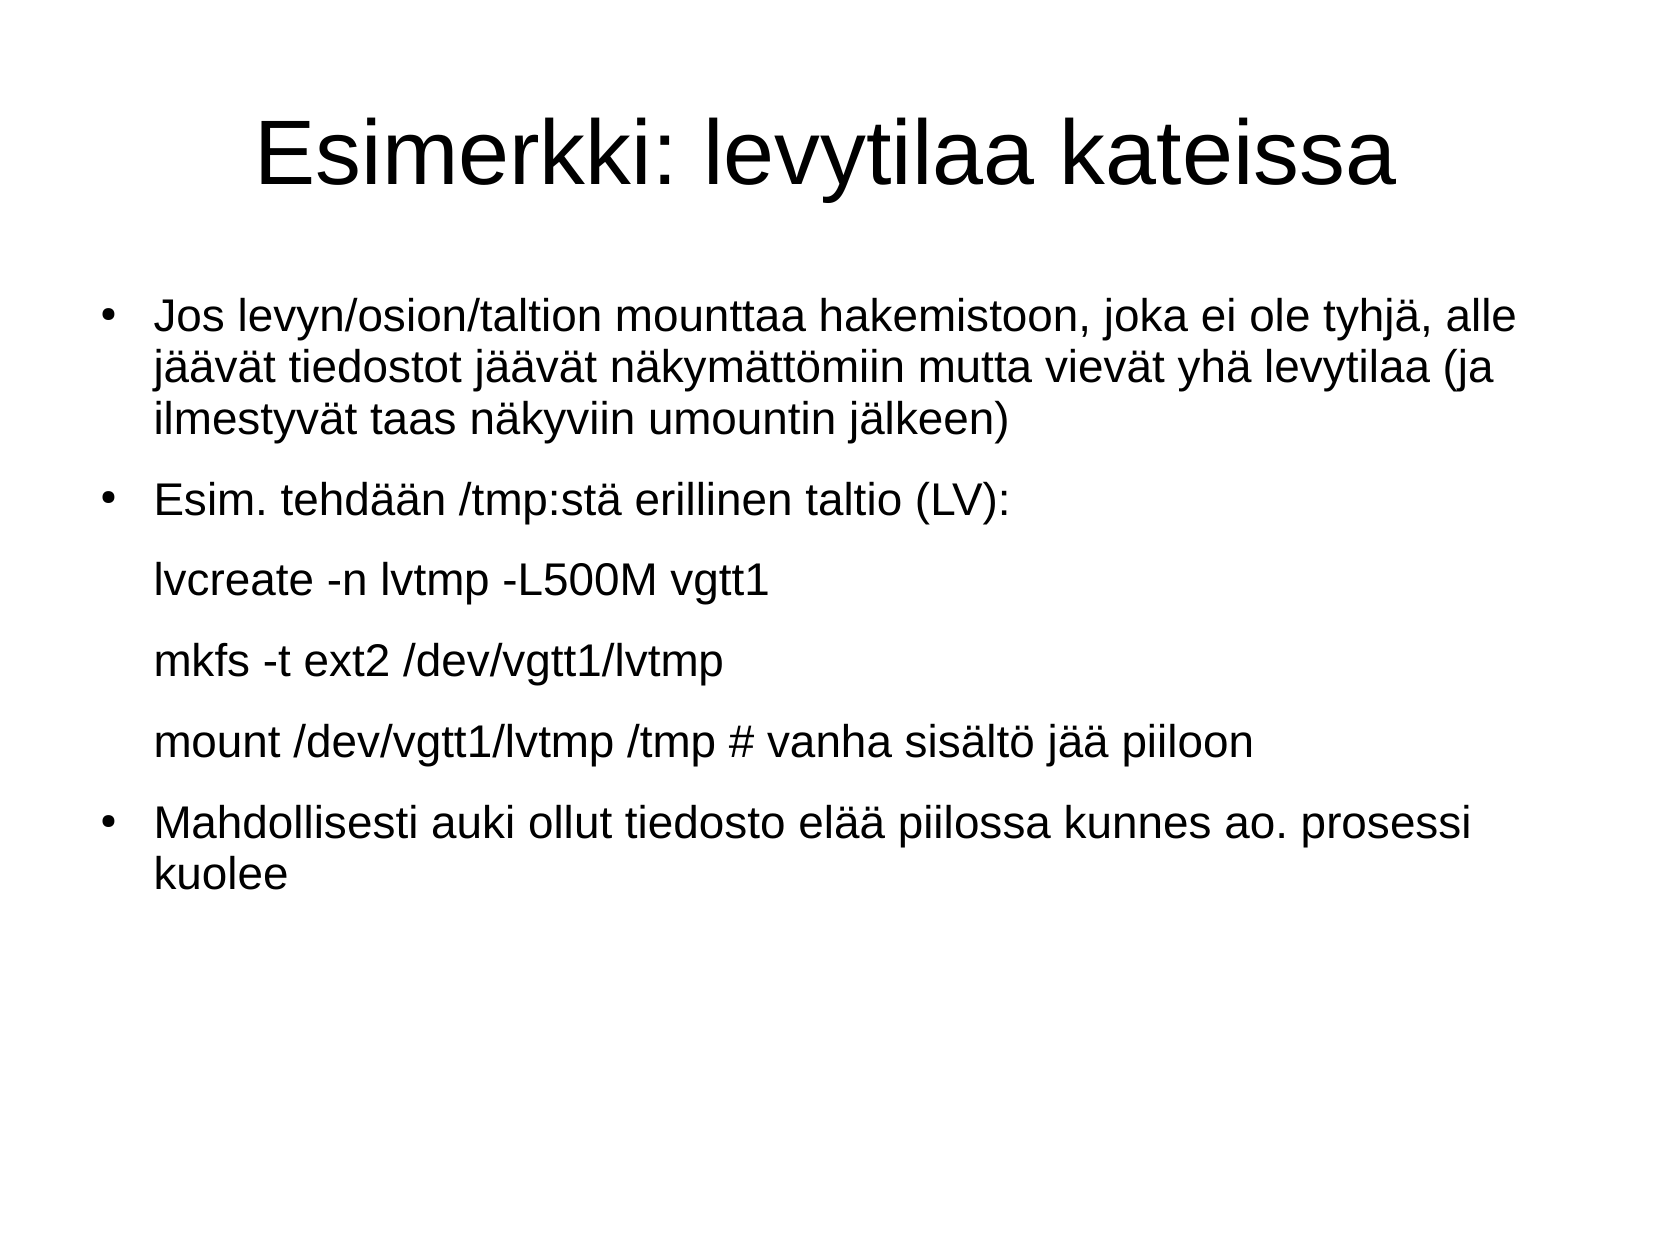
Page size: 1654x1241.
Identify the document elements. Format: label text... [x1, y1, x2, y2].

list Jos levyn/osion/taltion mounttaa hakemistoon, joka ei ole tyhjä, alle jäävät tiedostot jäävät näkymättömiin mutta vievät yhä levytilaa (ja ilmestyvät taas näkyviin umountin jälkeen) Esim. tehdään /tmp:stä erillinen taltio (LV): lvcreate -n lvtmp -L500M vgtt1 mkfs -t ext2 /dev/vgtt1/lvtmp mount /dev/vgtt1/lvtmp /tmp # vanha sisältö jää piiloon Mahdollisesti auki ollut tiedosto elää piilossa kunnes ao. prosessi kuolee [82, 290, 1571, 1010]
title Esimerkki: levytilaa kateissa [82, 49, 1571, 257]
